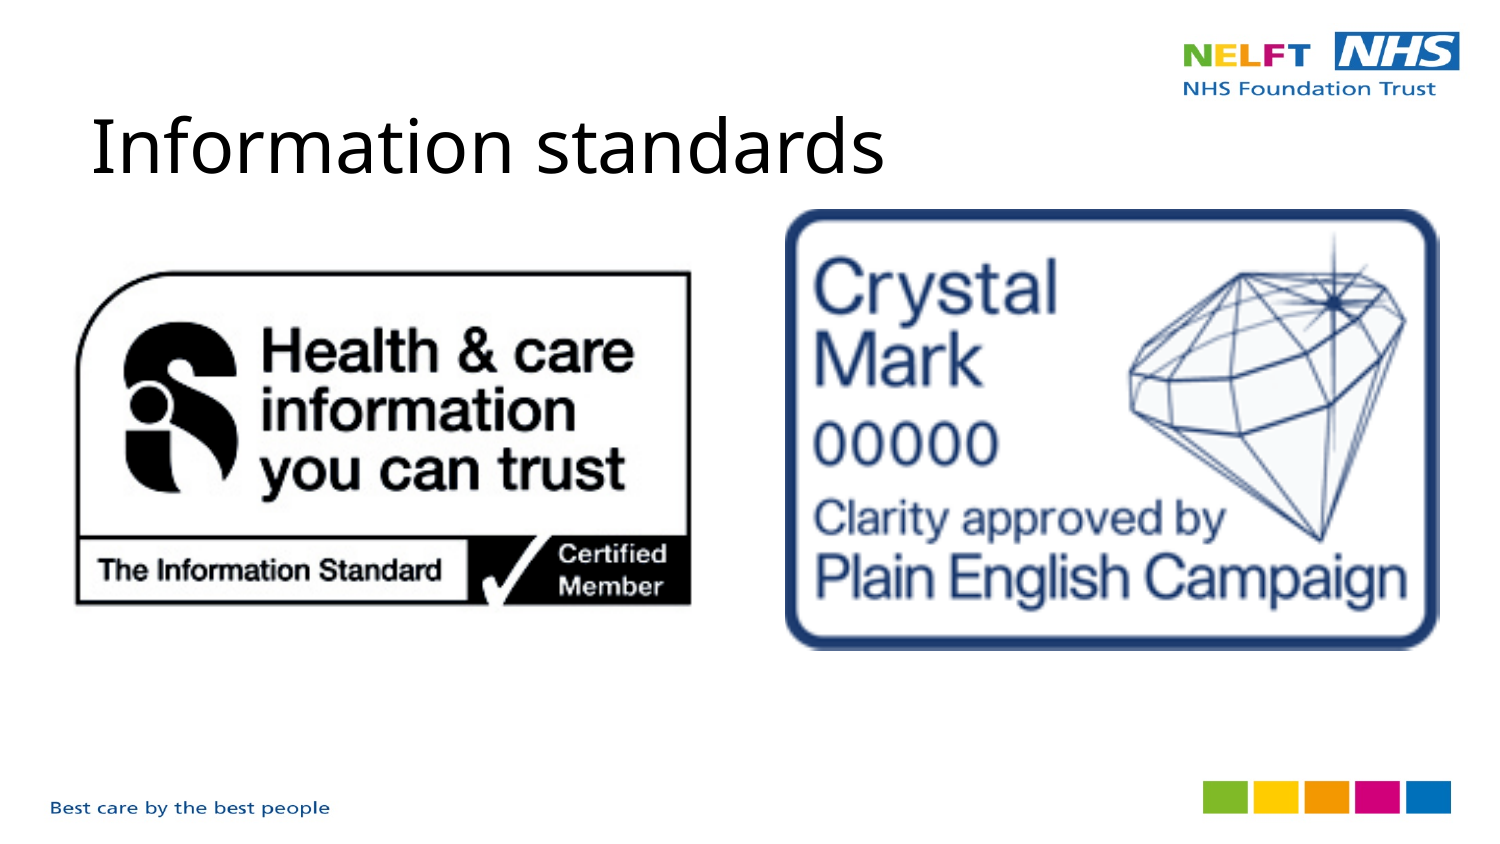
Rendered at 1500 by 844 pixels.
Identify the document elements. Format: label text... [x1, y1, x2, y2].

picture [41, 212, 725, 655]
title Information standards [76, 91, 1317, 191]
picture [785, 209, 1440, 651]
